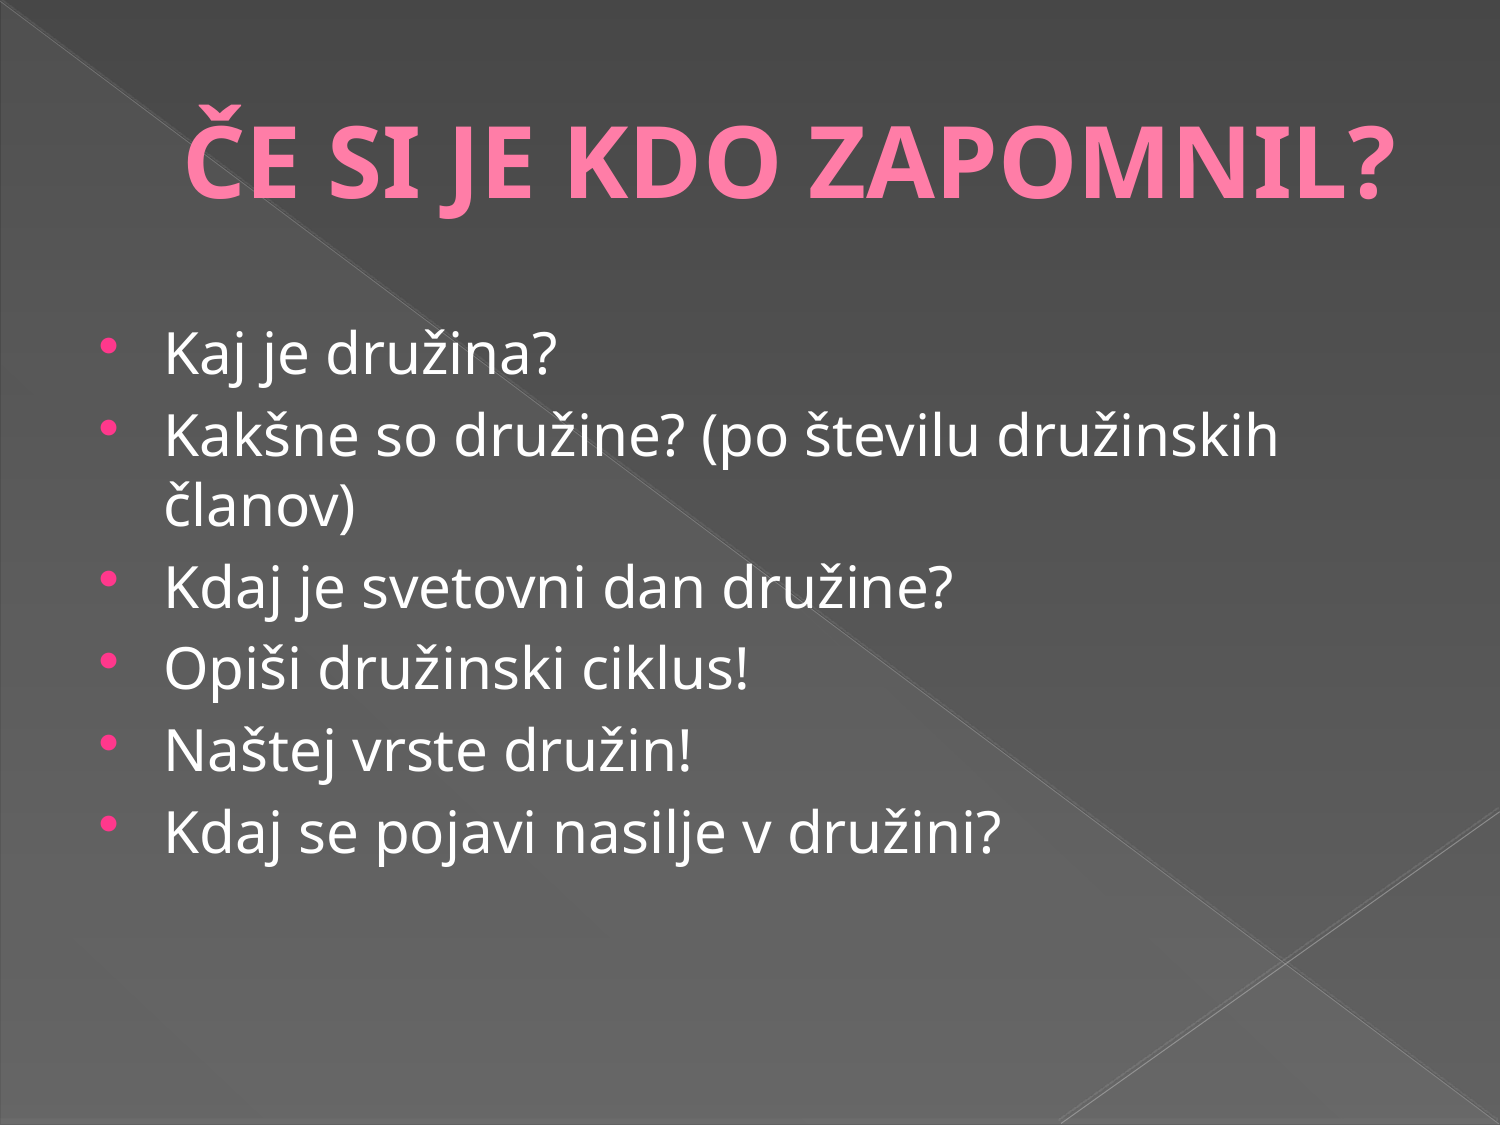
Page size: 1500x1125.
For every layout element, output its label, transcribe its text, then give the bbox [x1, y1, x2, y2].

title ČE SI JE KDO ZAPOMNIL? [75, 43, 1425, 274]
list Kaj je družina? Kakšne so družine? (po številu družinskih članov) Kdaj je svetovni dan družine? Opiši družinski ciklus! Naštej vrste družin! Kdaj se pojavi nasilje v družini? [75, 308, 1425, 1059]
